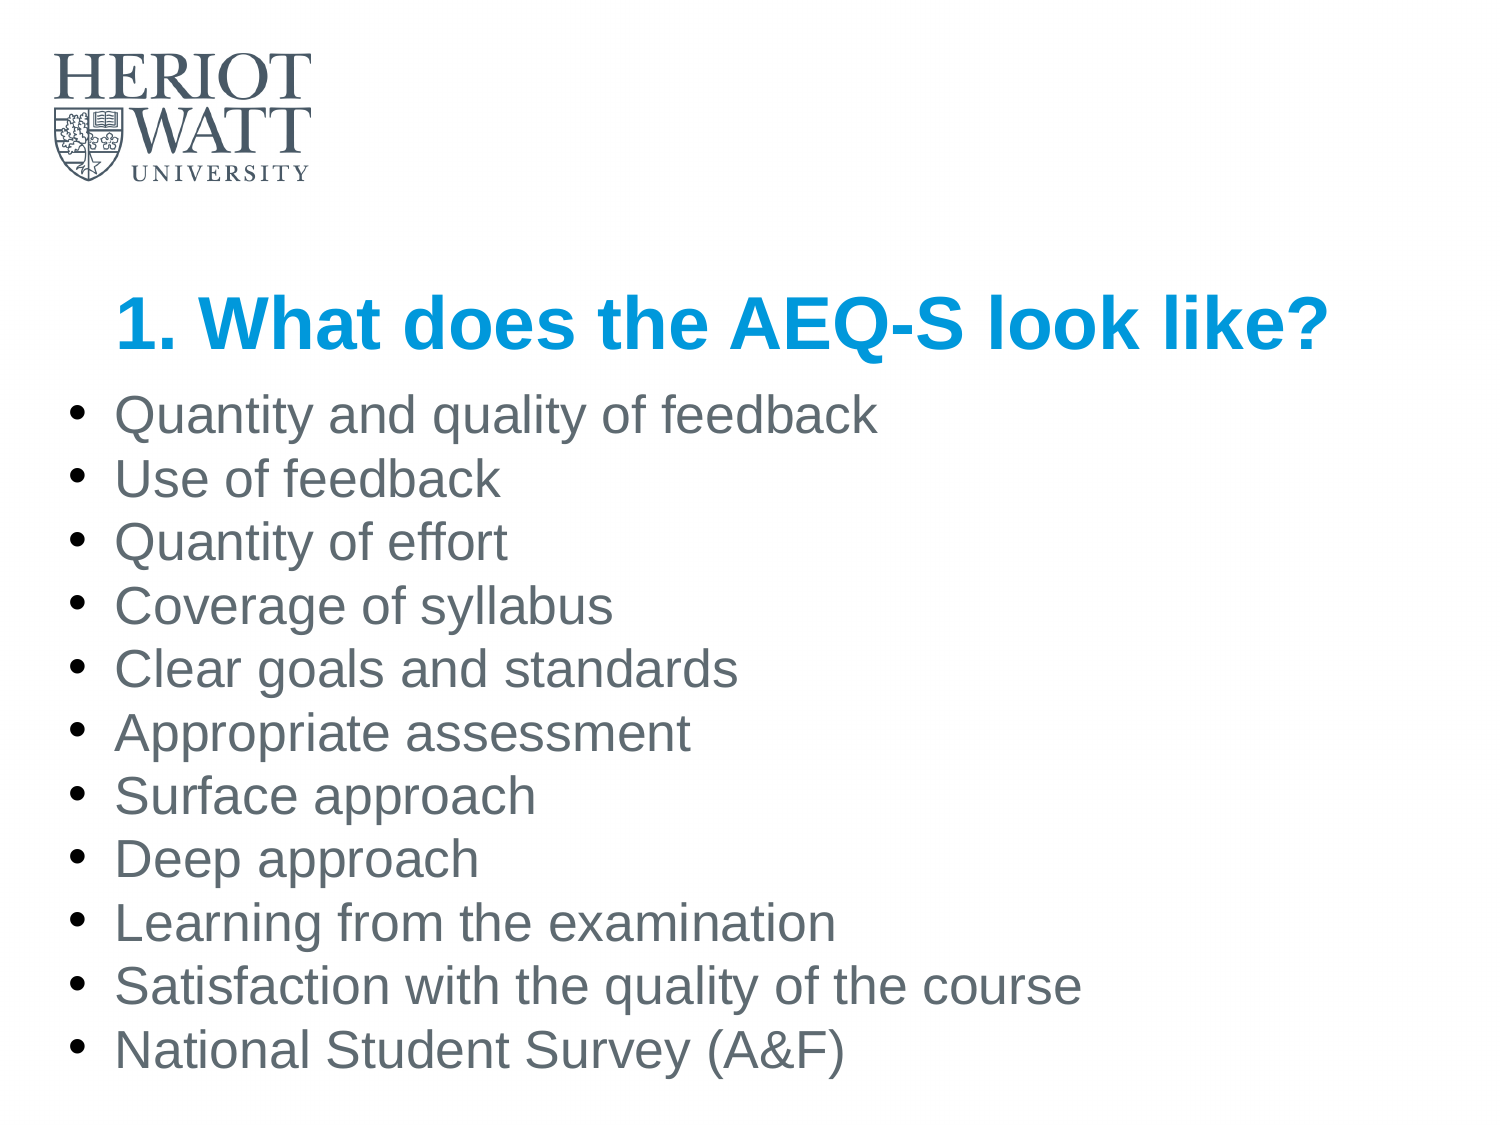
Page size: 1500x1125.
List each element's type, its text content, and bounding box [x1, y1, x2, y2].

title 1. What does the AEQ-S look like? [100, 208, 1426, 372]
list Quantity and quality of feedback Use of feedback Quantity of effort Coverage of syllabus Clear goals and standards Appropriate assessment Surface approach Deep approach Learning from the examination Satisfaction with the quality of the course National Student Survey (A&F) [53, 385, 1447, 1095]
